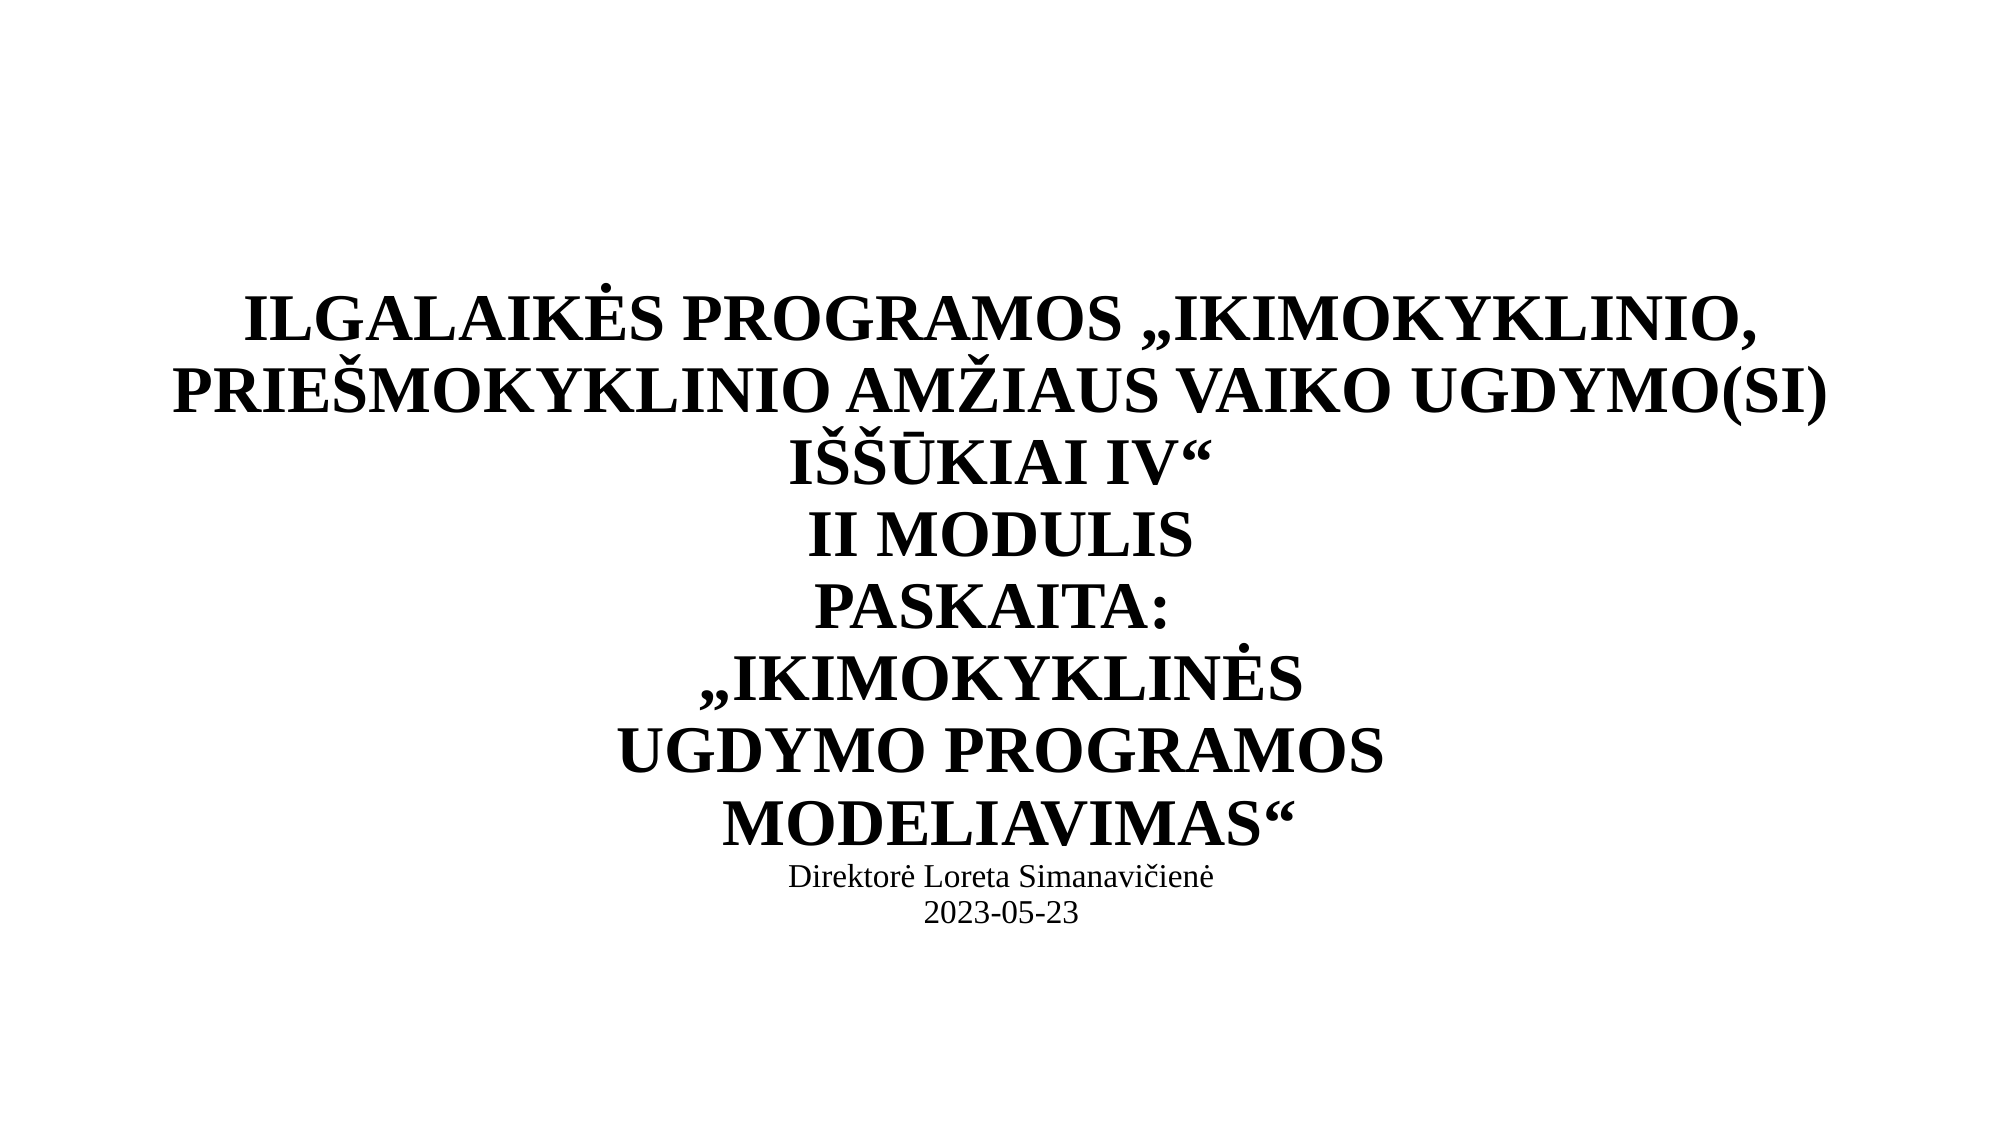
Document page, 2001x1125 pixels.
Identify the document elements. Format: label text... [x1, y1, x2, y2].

title ILGALAIKĖS PROGRAMOS „IKIMOKYKLINIO, PRIEŠMOKYKLINIO AMŽIAUS VAIKO UGDYMO(SI) IŠŠŪKIAI IV“ II MODULIS PASKAITA: „IKIMOKYKLINĖS UGDYMO PROGRAMOS MODELIAVIMAS“ Direktorė Loreta Simanavičienė 2023-05-23 [91, 107, 1912, 939]
